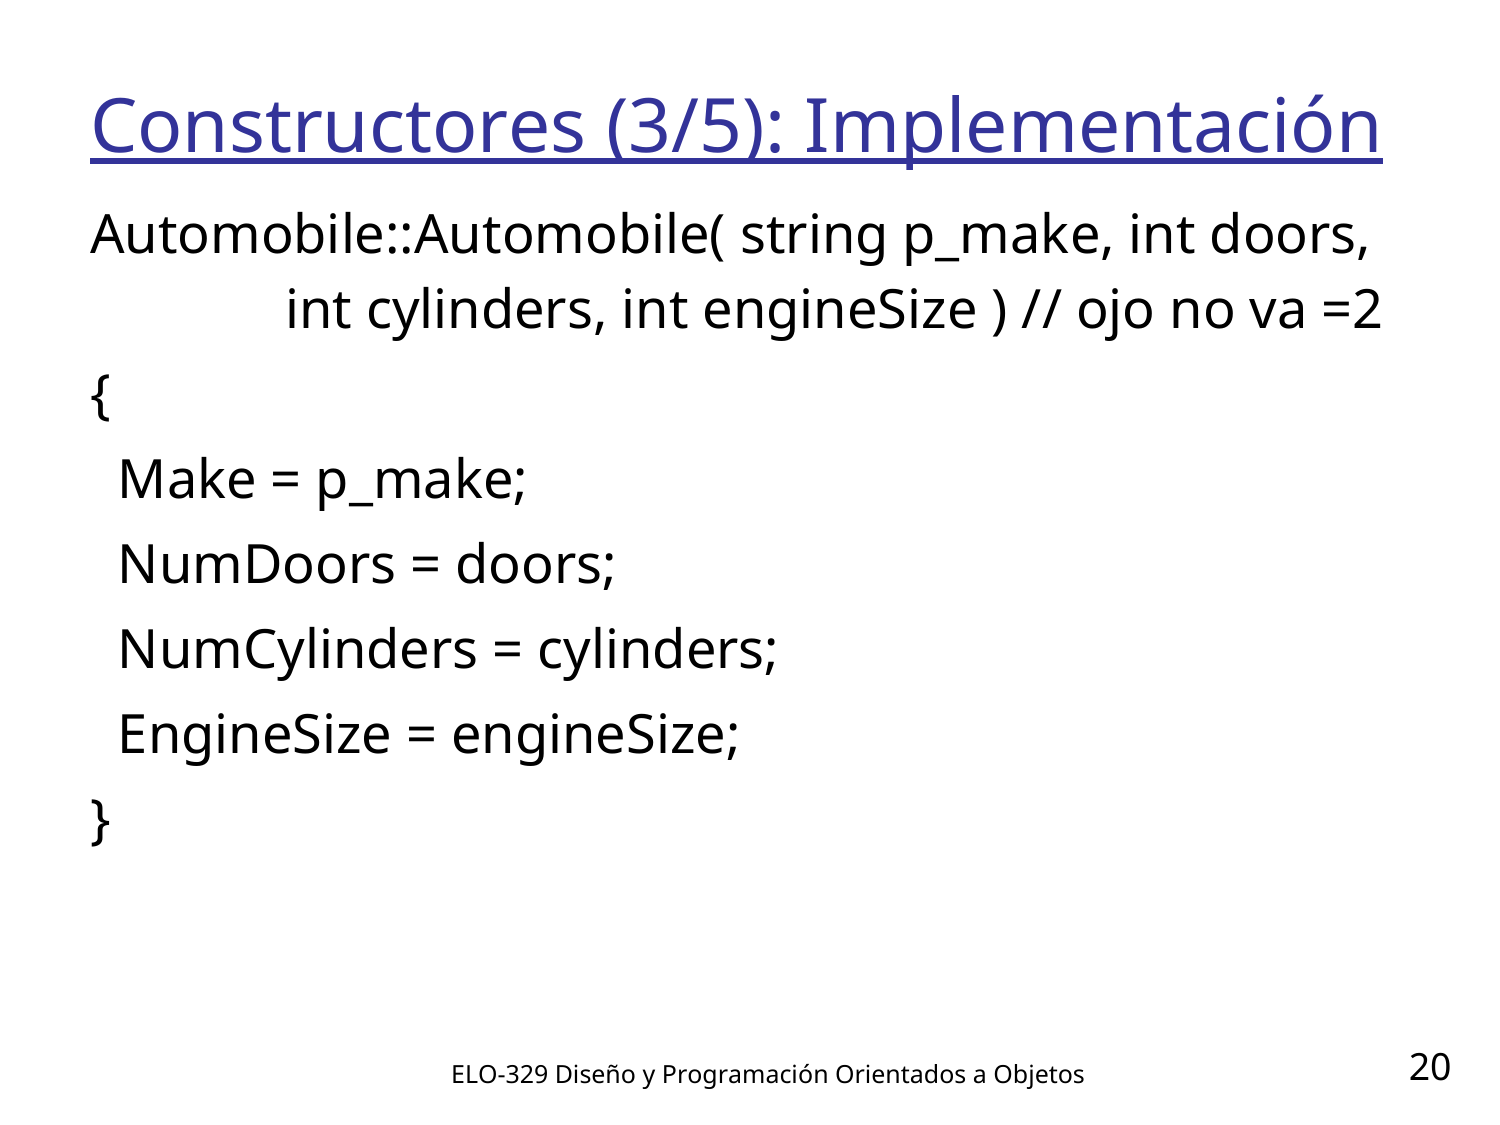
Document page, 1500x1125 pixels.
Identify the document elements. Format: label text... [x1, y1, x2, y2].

title Constructores (3/5): Implementación [75, 19, 1500, 183]
list Automobile::Automobile( string p_make, int doors, int cylinders, int engineSize ) // ojo no va =2 { Make = p_make; NumDoors = doors; NumCylinders = cylinders; EngineSize = engineSize; } [75, 187, 1462, 1008]
